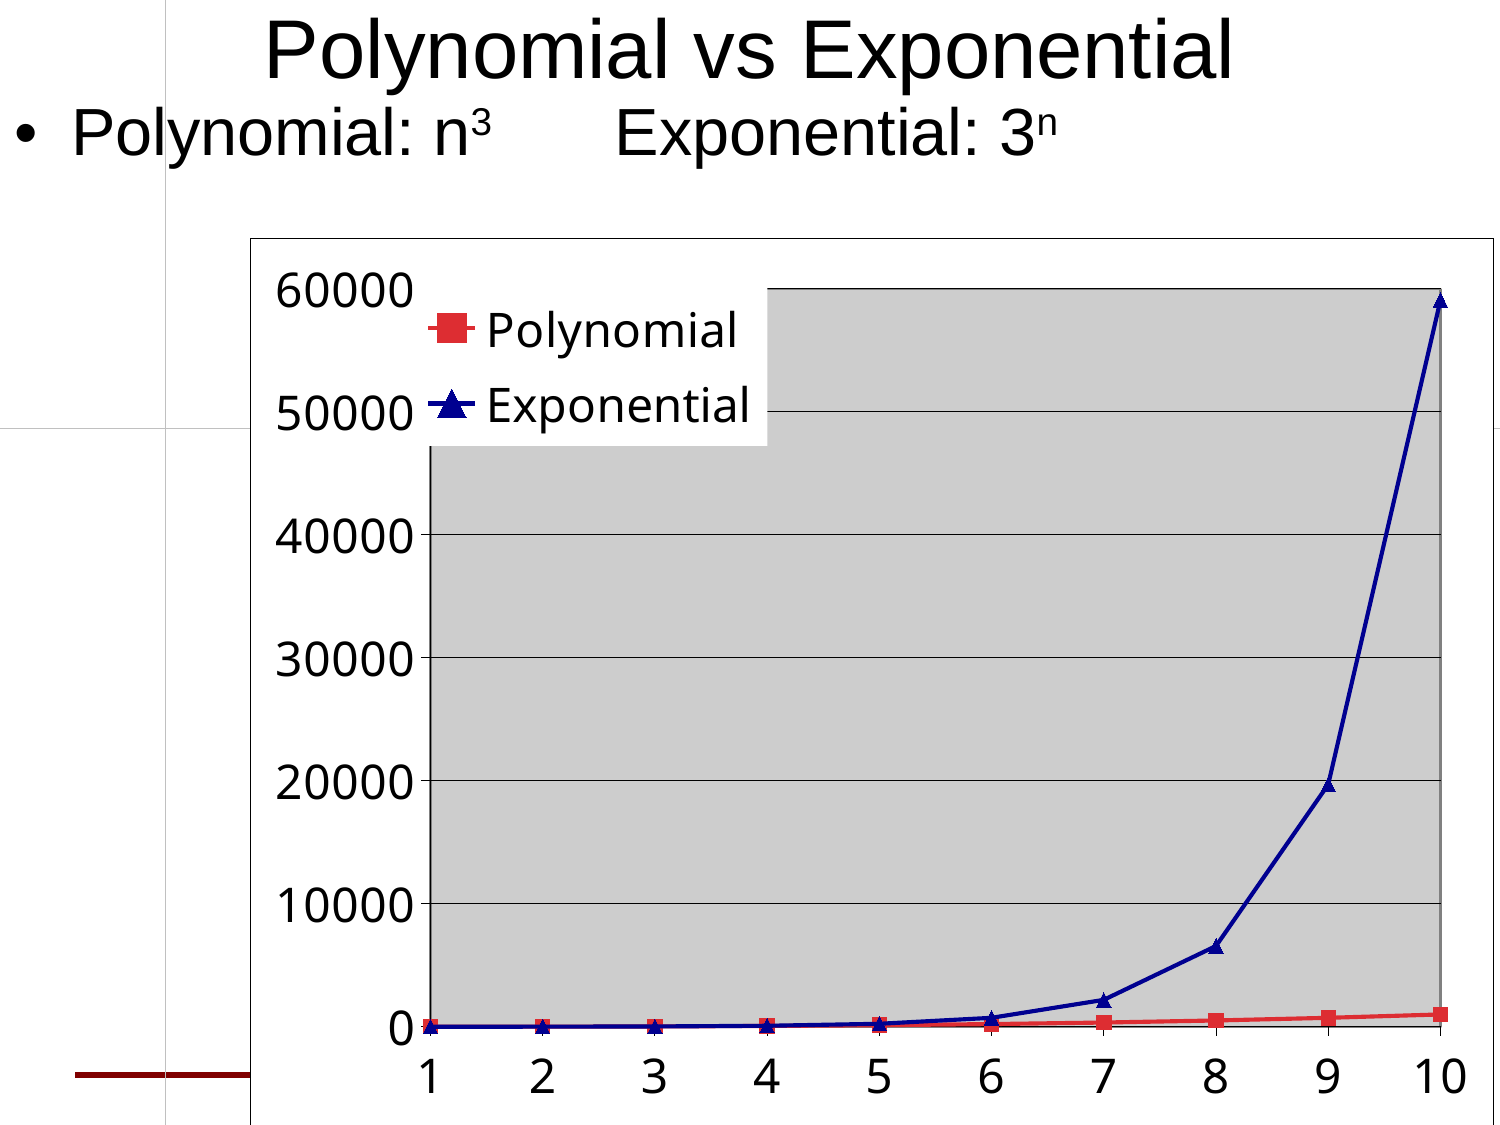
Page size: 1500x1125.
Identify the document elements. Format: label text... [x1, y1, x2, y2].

title Polynomial vs Exponential [112, 0, 1388, 105]
list Polynomial: n3 Exponential: 3n [0, 87, 1276, 976]
chart [250, 238, 1494, 1125]
